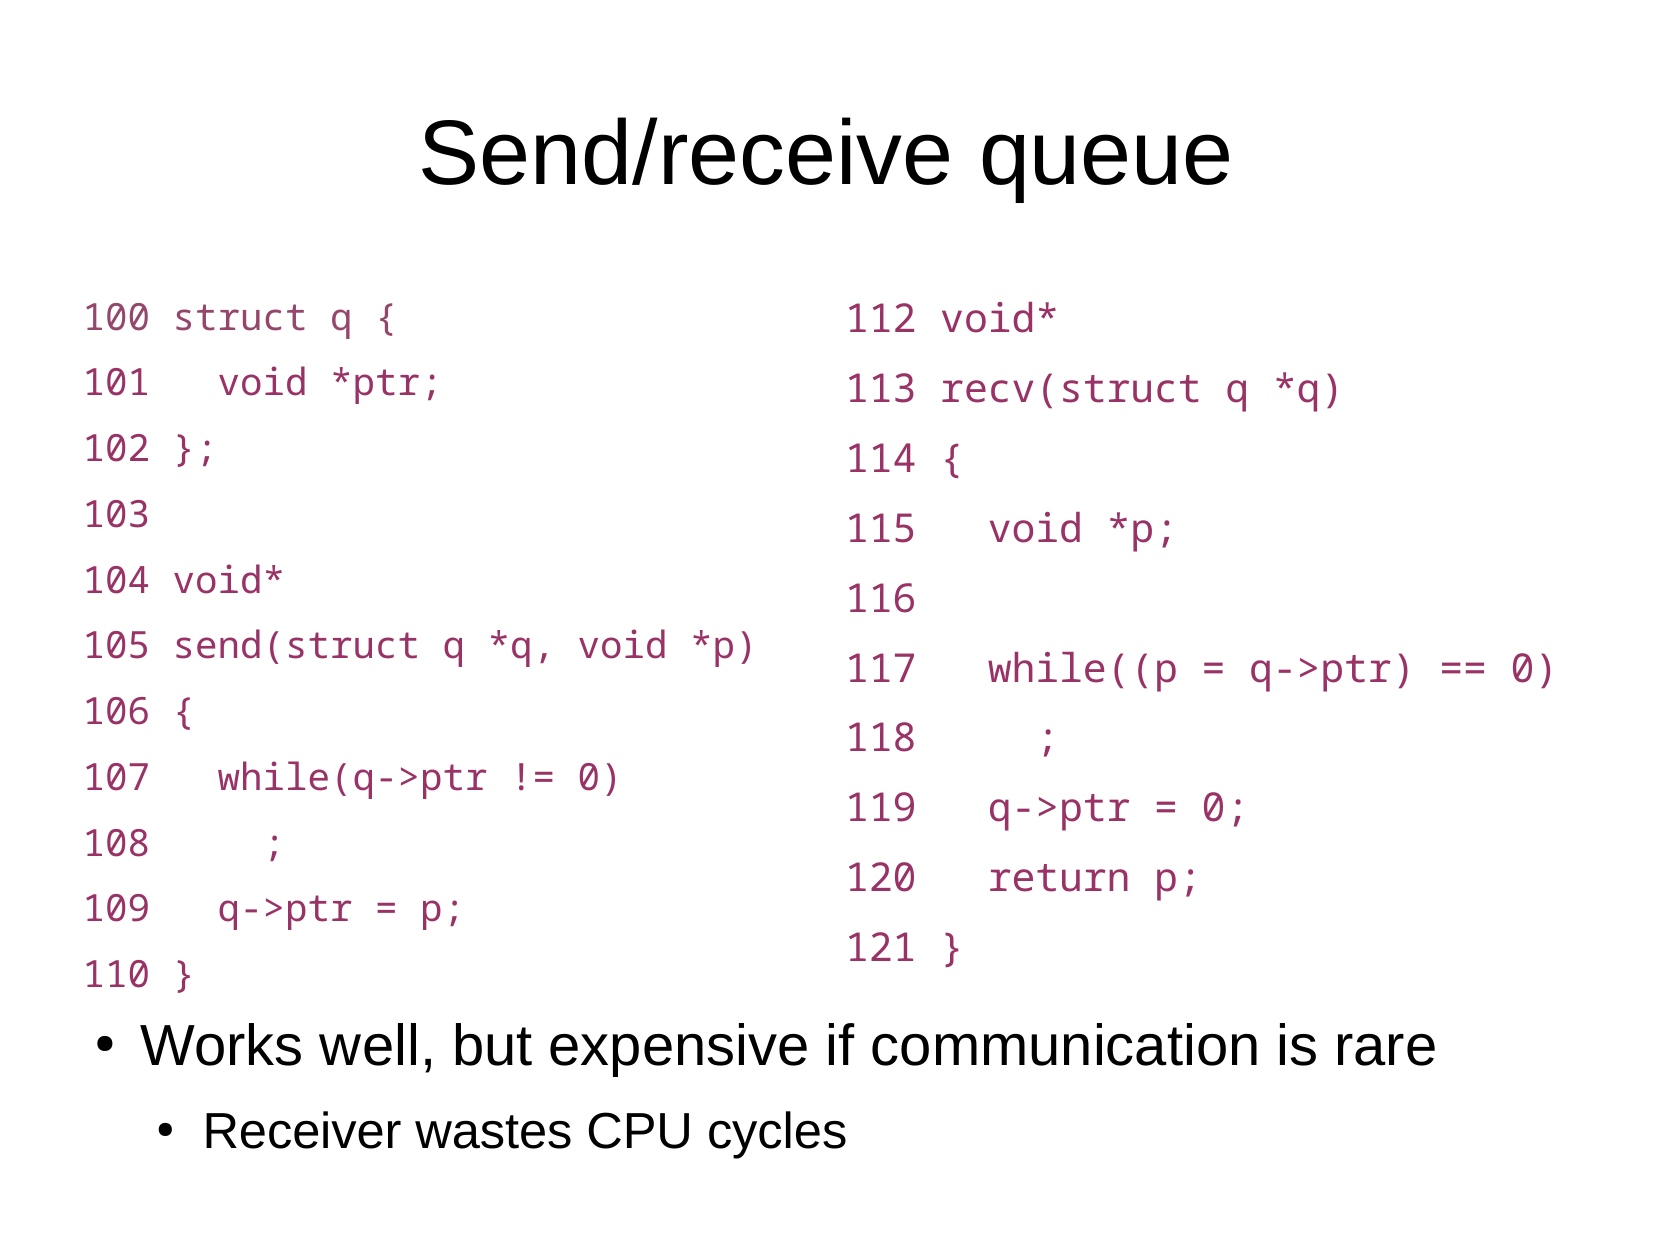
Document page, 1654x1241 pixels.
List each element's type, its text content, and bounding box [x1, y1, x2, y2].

list 112 void* 113 recv(struct q *q) 114 { 115 void *p; 116 117 while((p = q->ptr) == 0) 118 ; 119 q->ptr = 0; 120 return p; 121 } [845, 290, 1572, 1010]
list Works well, but expensive if communication is rare Receiver wastes CPU cycles [79, 1012, 1613, 1163]
list 100 struct q { 101 void *ptr; 102 }; 103 104 void* 105 send(struct q *q, void *p) 106 { 107 while(q->ptr != 0) 108 ; 109 q->ptr = p; 110 } [82, 290, 809, 1010]
title Send/receive queue [82, 49, 1571, 257]
